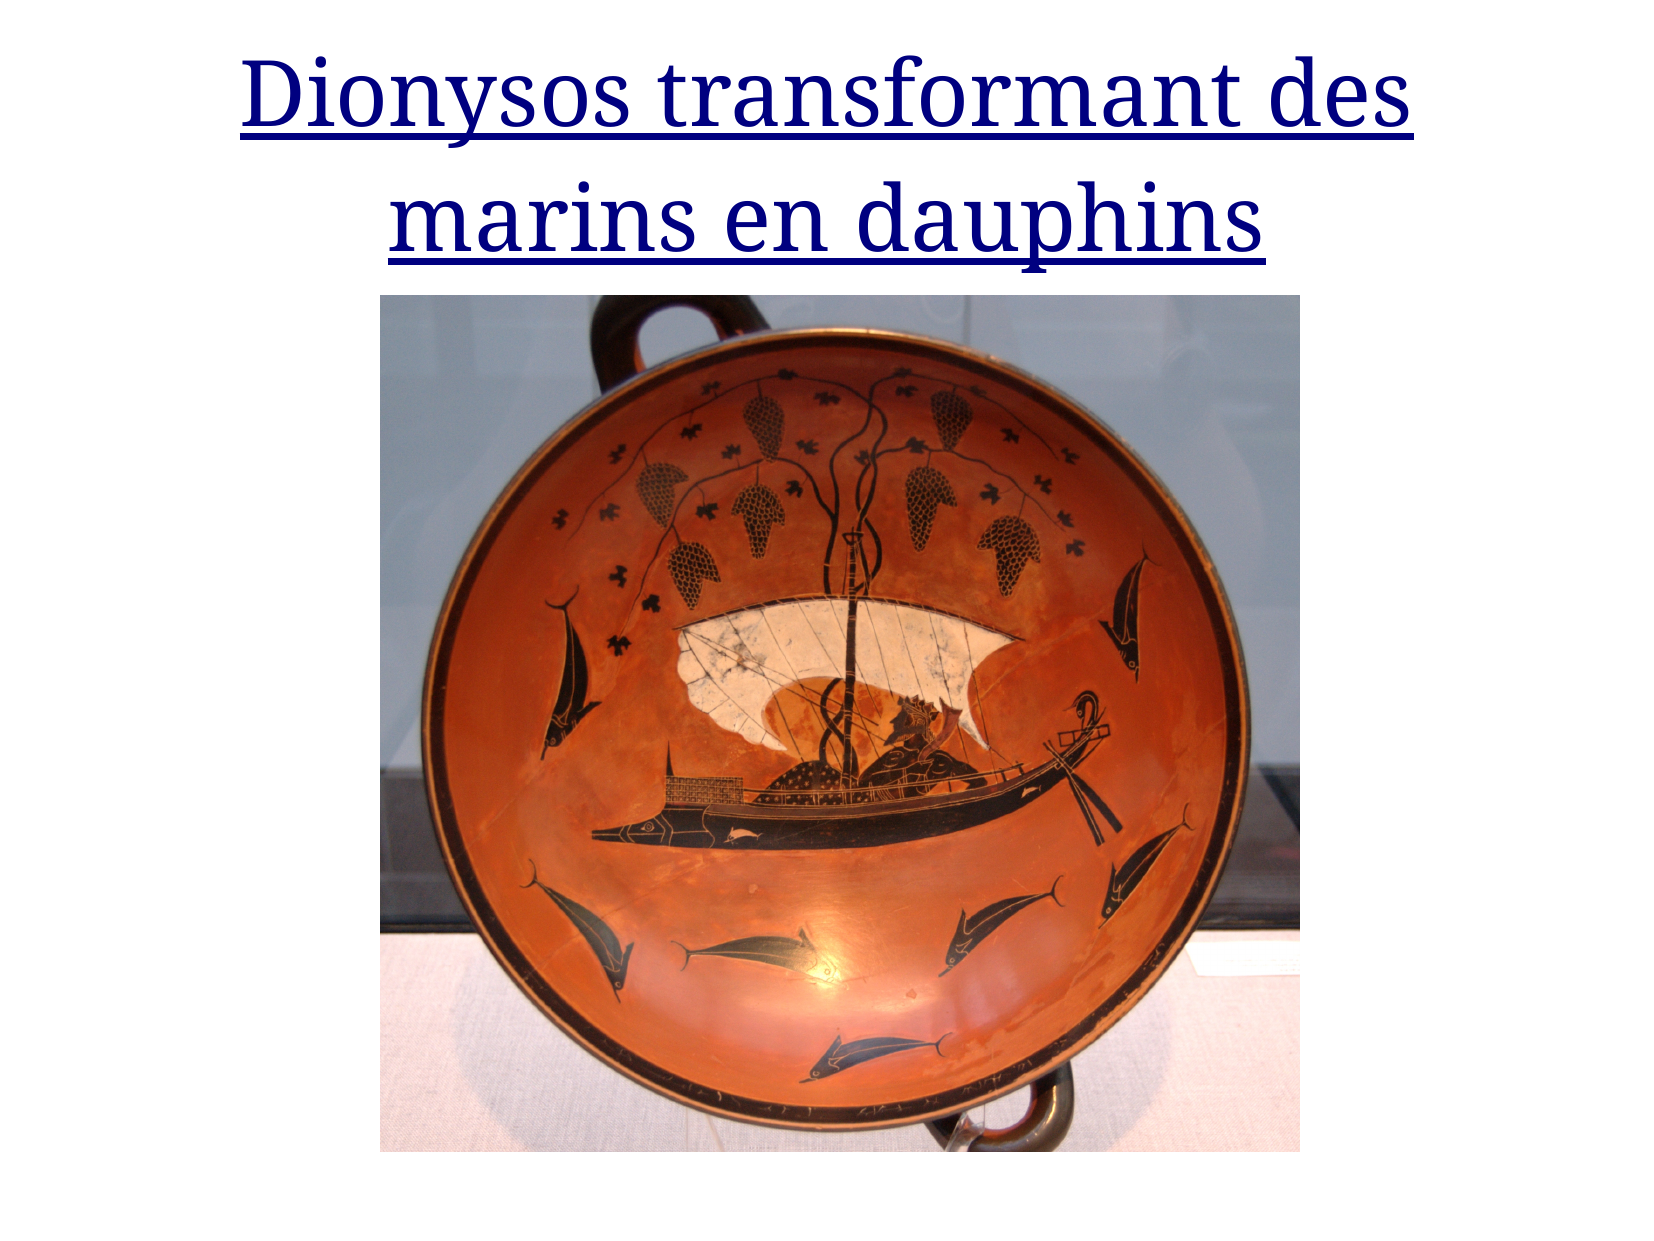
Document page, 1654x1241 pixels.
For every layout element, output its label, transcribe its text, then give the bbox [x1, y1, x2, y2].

picture [380, 295, 1300, 1152]
title Dionysos transformant des marins en dauphins [82, 29, 1571, 277]
